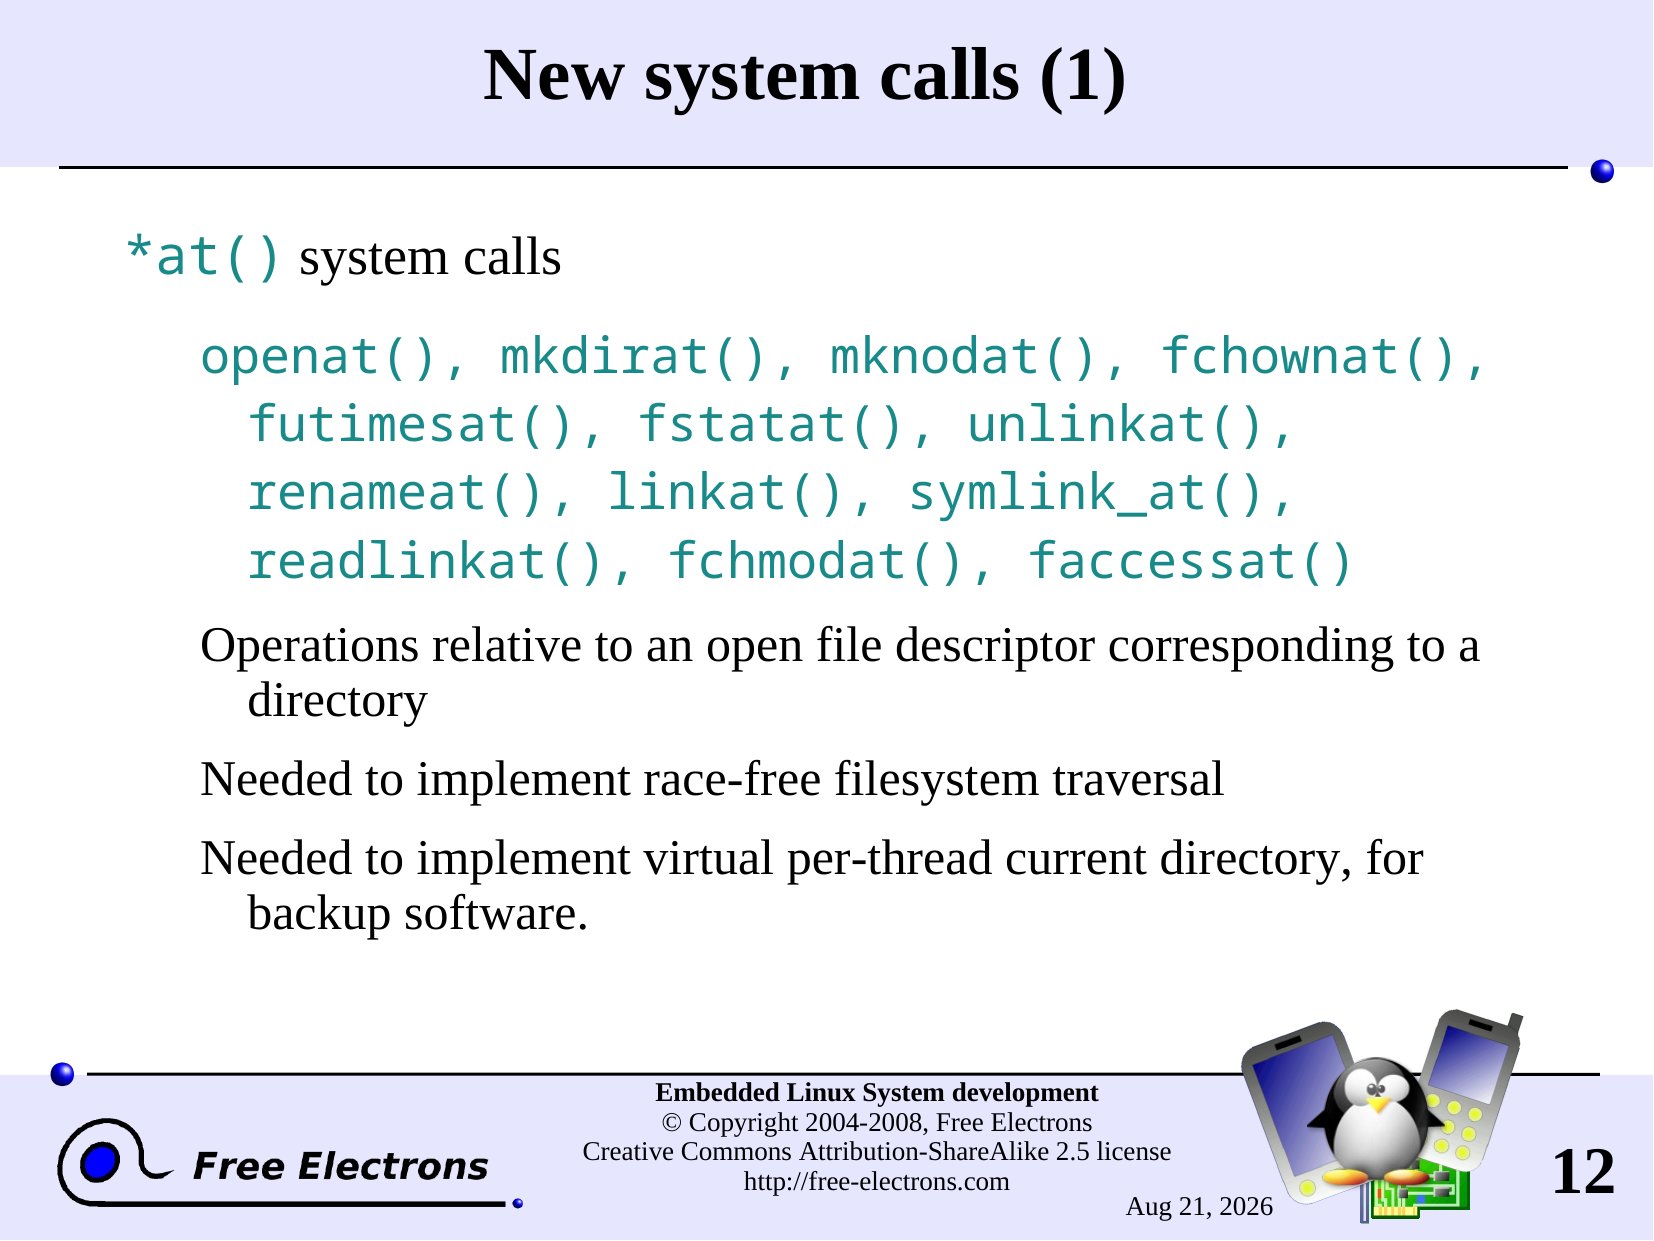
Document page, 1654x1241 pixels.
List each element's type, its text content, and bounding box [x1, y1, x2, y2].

picture [1231, 1007, 1538, 1241]
picture [50, 1107, 527, 1216]
title New system calls (1) [60, 25, 1551, 124]
list *at() system calls openat(), mkdirat(), mknodat(), fchownat(), futimesat(), fstatat(), unlinkat(), renameat(), linkat(), symlink_at(), readlinkat(), fchmodat(), faccessat() Operations relative to an open file descriptor corresponding to a directory Needed to implement race-free filesystem traversal Needed to implement virtual per-thread current directory, for backup software. [105, 216, 1518, 1066]
